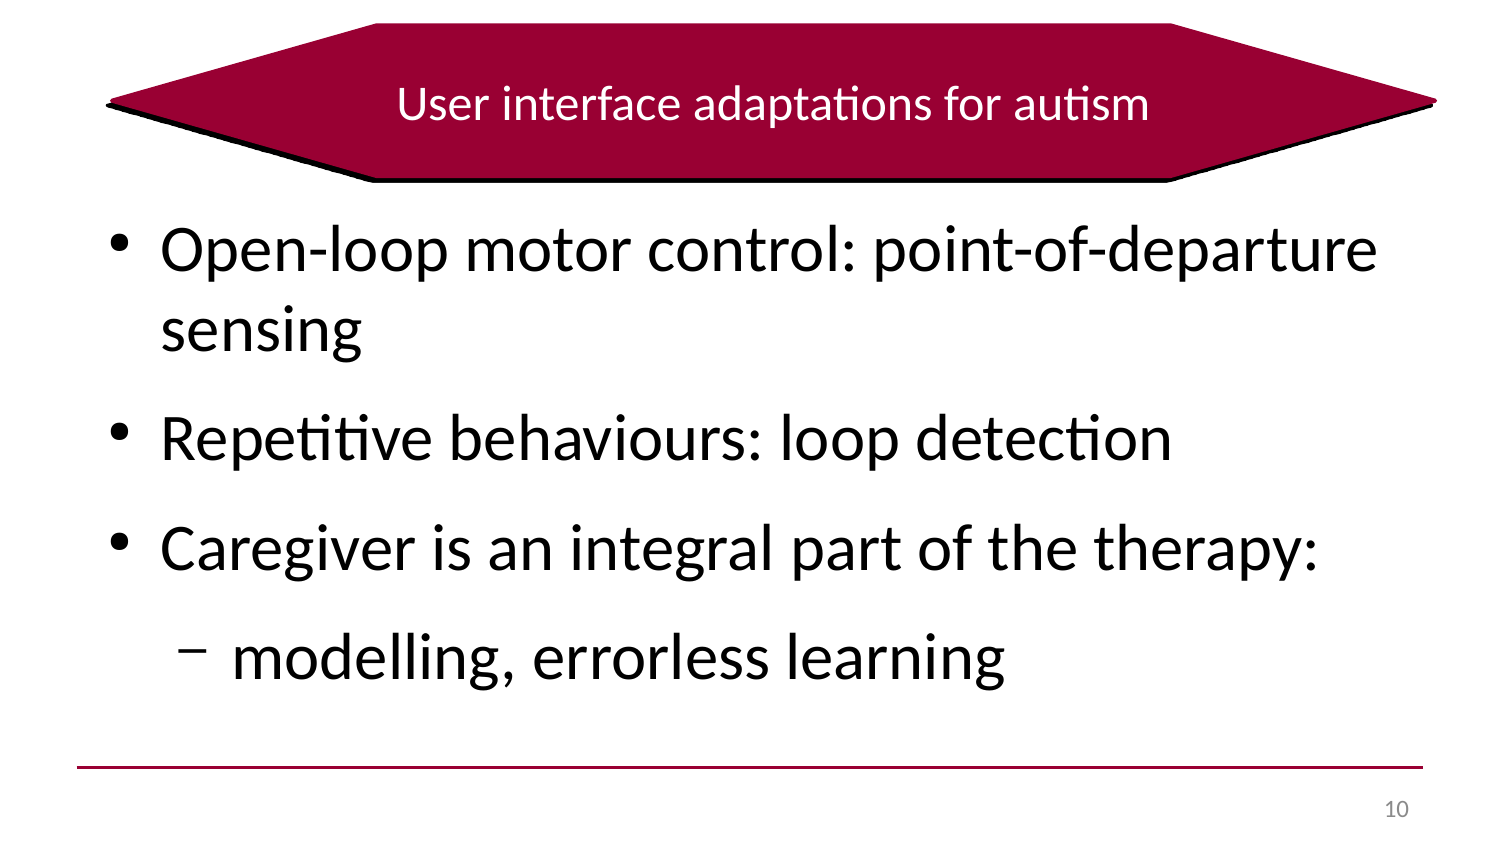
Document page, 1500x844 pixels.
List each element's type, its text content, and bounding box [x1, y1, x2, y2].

text_box User interface adaptations for autism [112, 25, 1436, 176]
list Open-loop motor control: point-of-departure sensing Repetitive behaviours: loop detection Caregiver is an integral part of the therapy: modelling, errorless learning [75, 196, 1425, 754]
slide_number <number> [1074, 785, 1425, 830]
